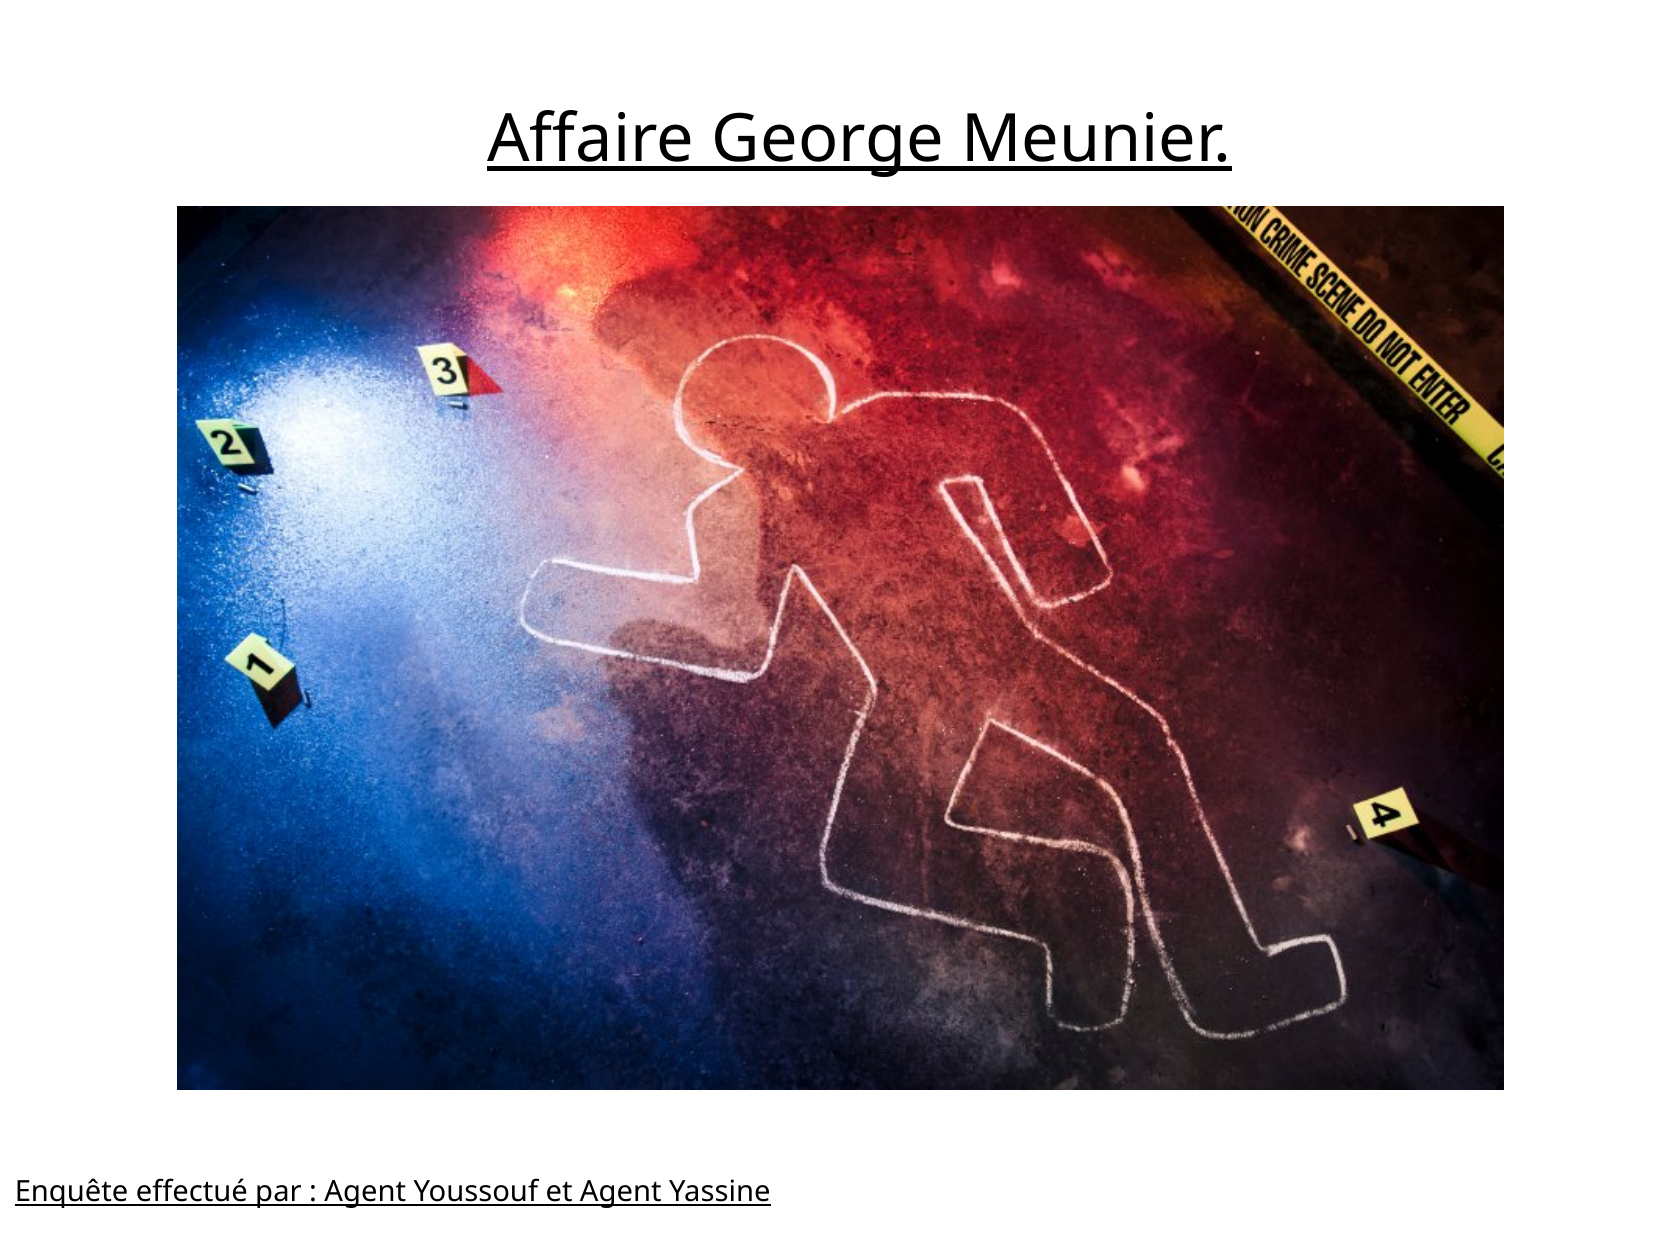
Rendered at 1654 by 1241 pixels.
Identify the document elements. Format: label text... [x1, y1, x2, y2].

text_box Affaire George Meunier. [472, 82, 1329, 181]
picture [177, 206, 1504, 1090]
text_box Enquête effectué par : Agent Youssouf et Agent Yassine [0, 1163, 1388, 1215]
